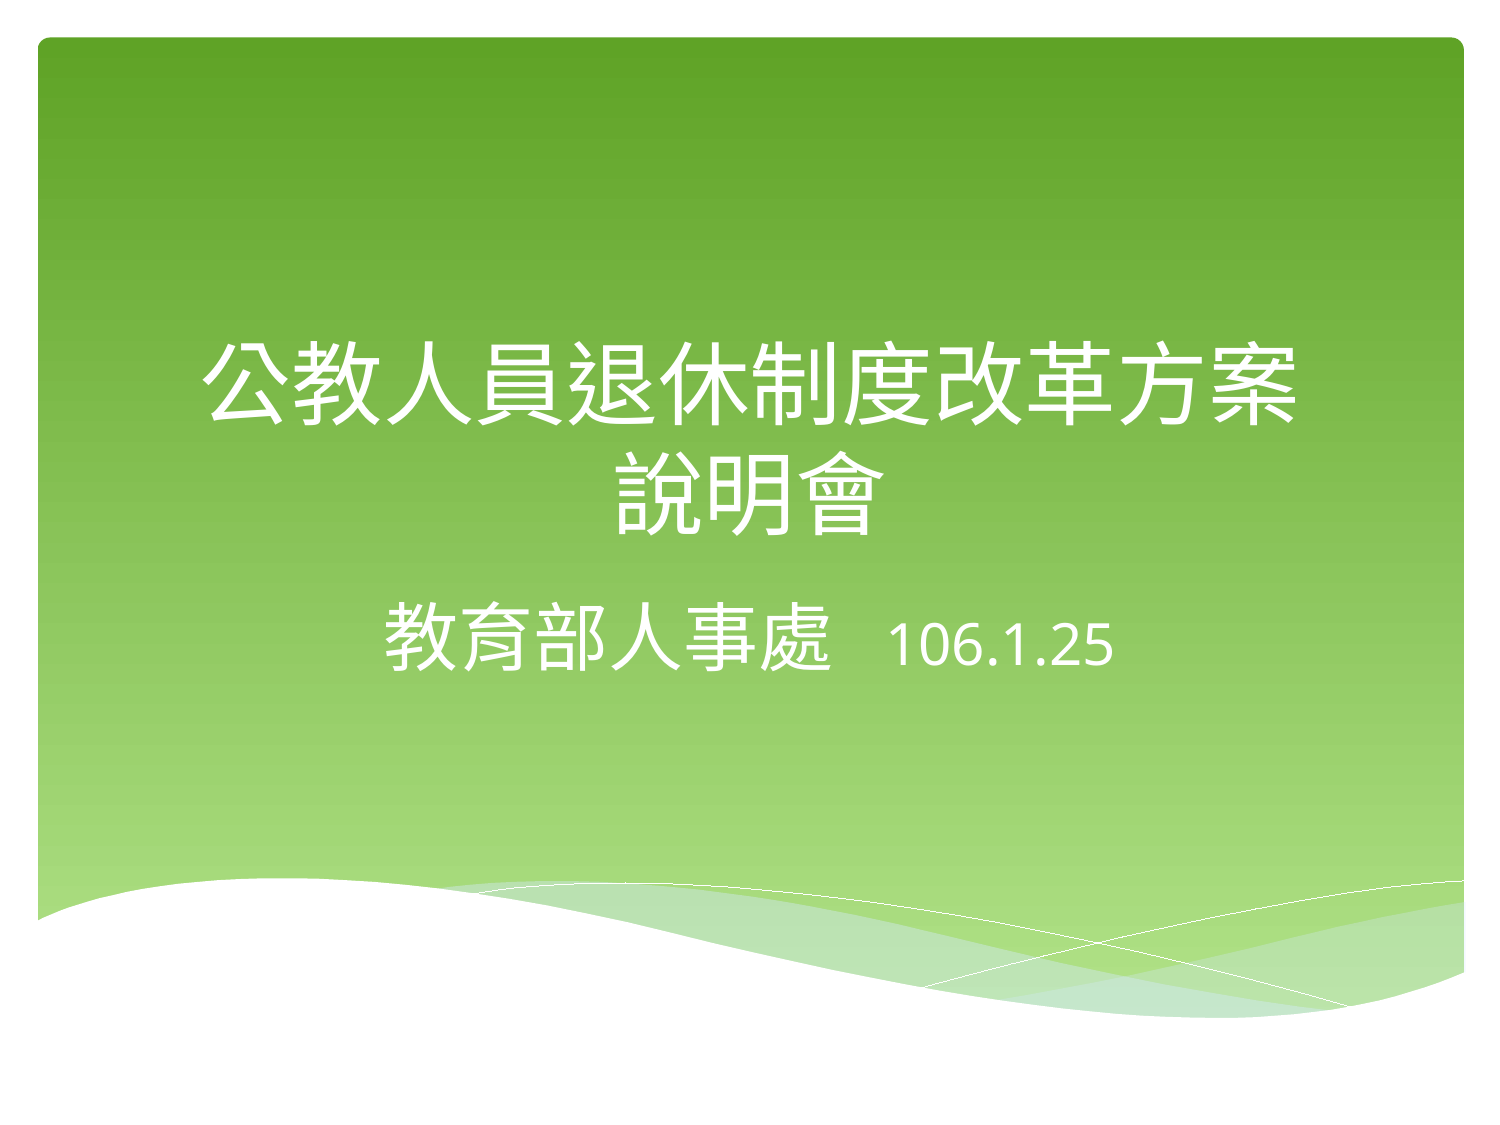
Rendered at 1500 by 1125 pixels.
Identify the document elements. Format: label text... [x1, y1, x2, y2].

title 公教人員退休制度改革方案 說明會 [112, 262, 1388, 555]
subtitle 教育部人事處 106.1.25 [225, 583, 1275, 825]
